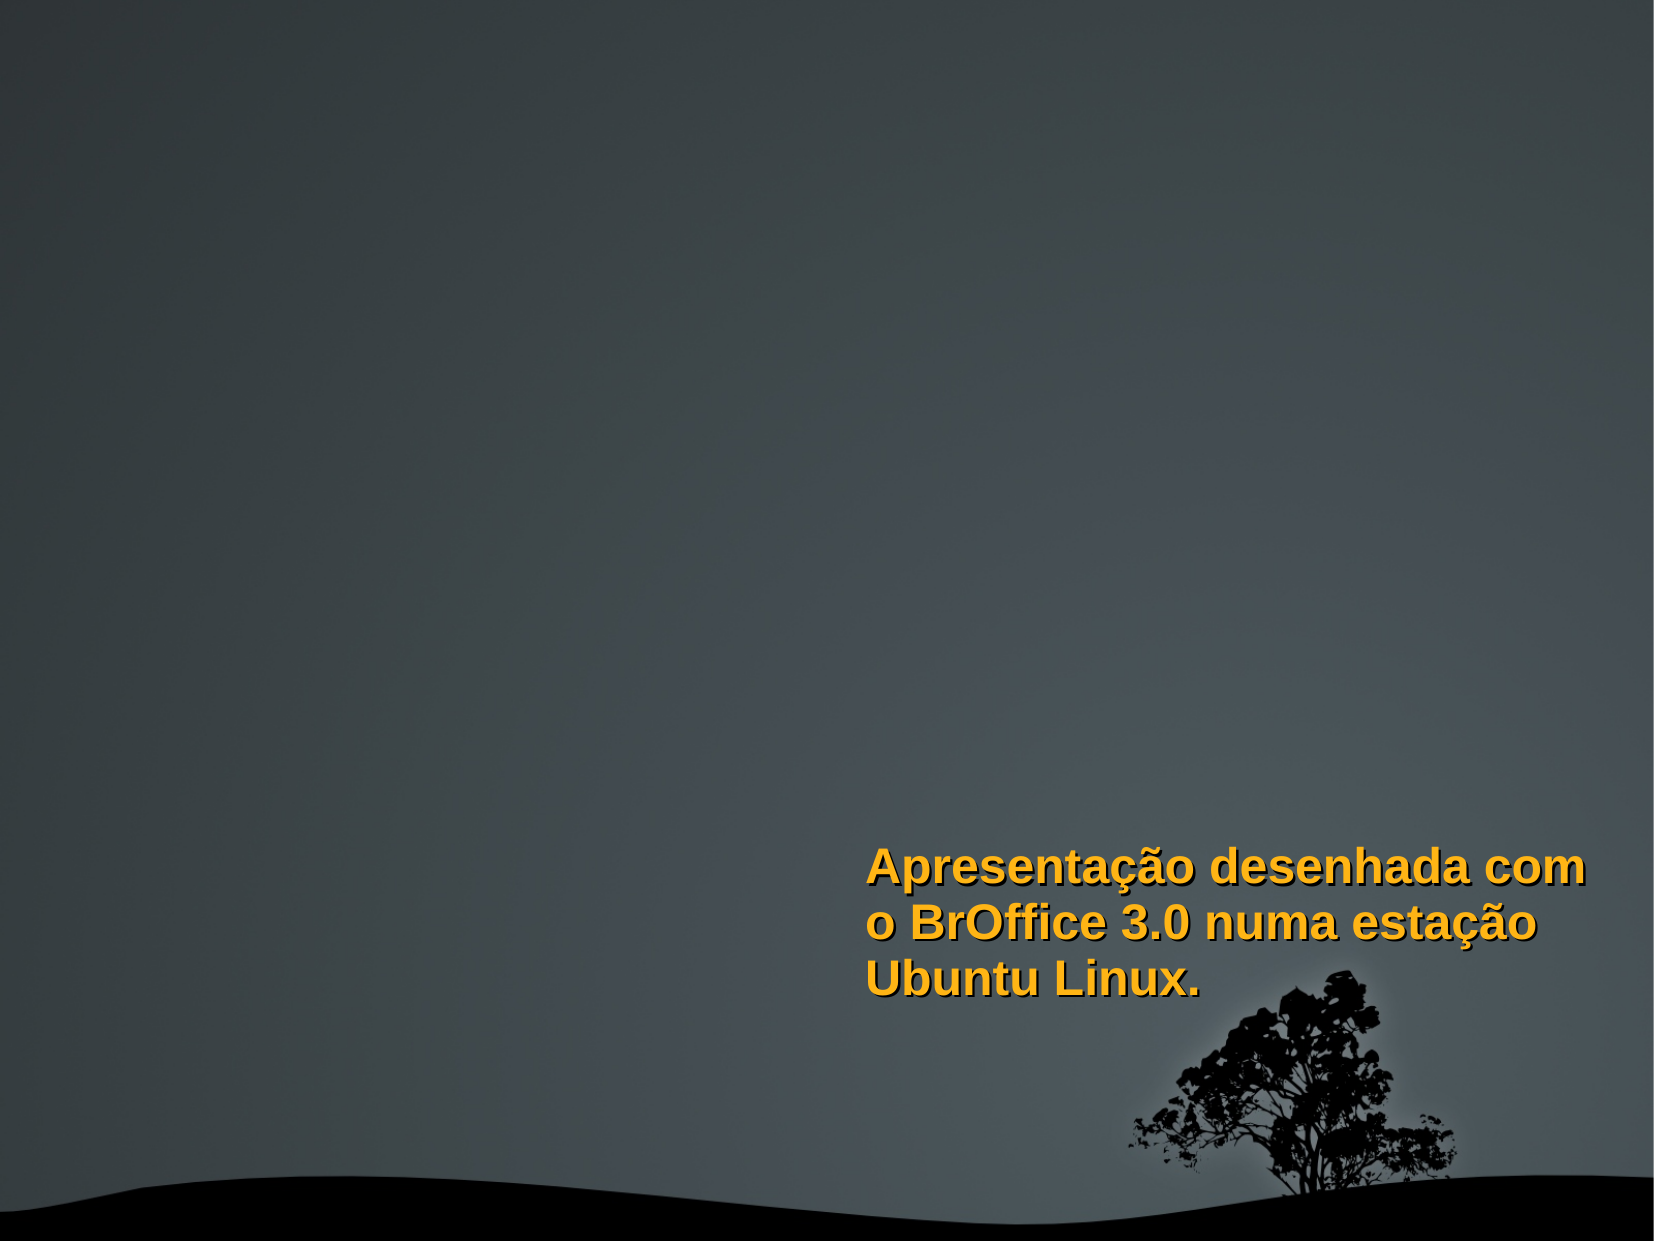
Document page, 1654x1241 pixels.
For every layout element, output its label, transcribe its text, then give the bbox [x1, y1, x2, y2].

text_box Apresentação desenhada com o BrOffice 3.0 numa estação Ubuntu Linux. [850, 831, 1625, 1040]
picture [0, 0, 1654, 1241]
